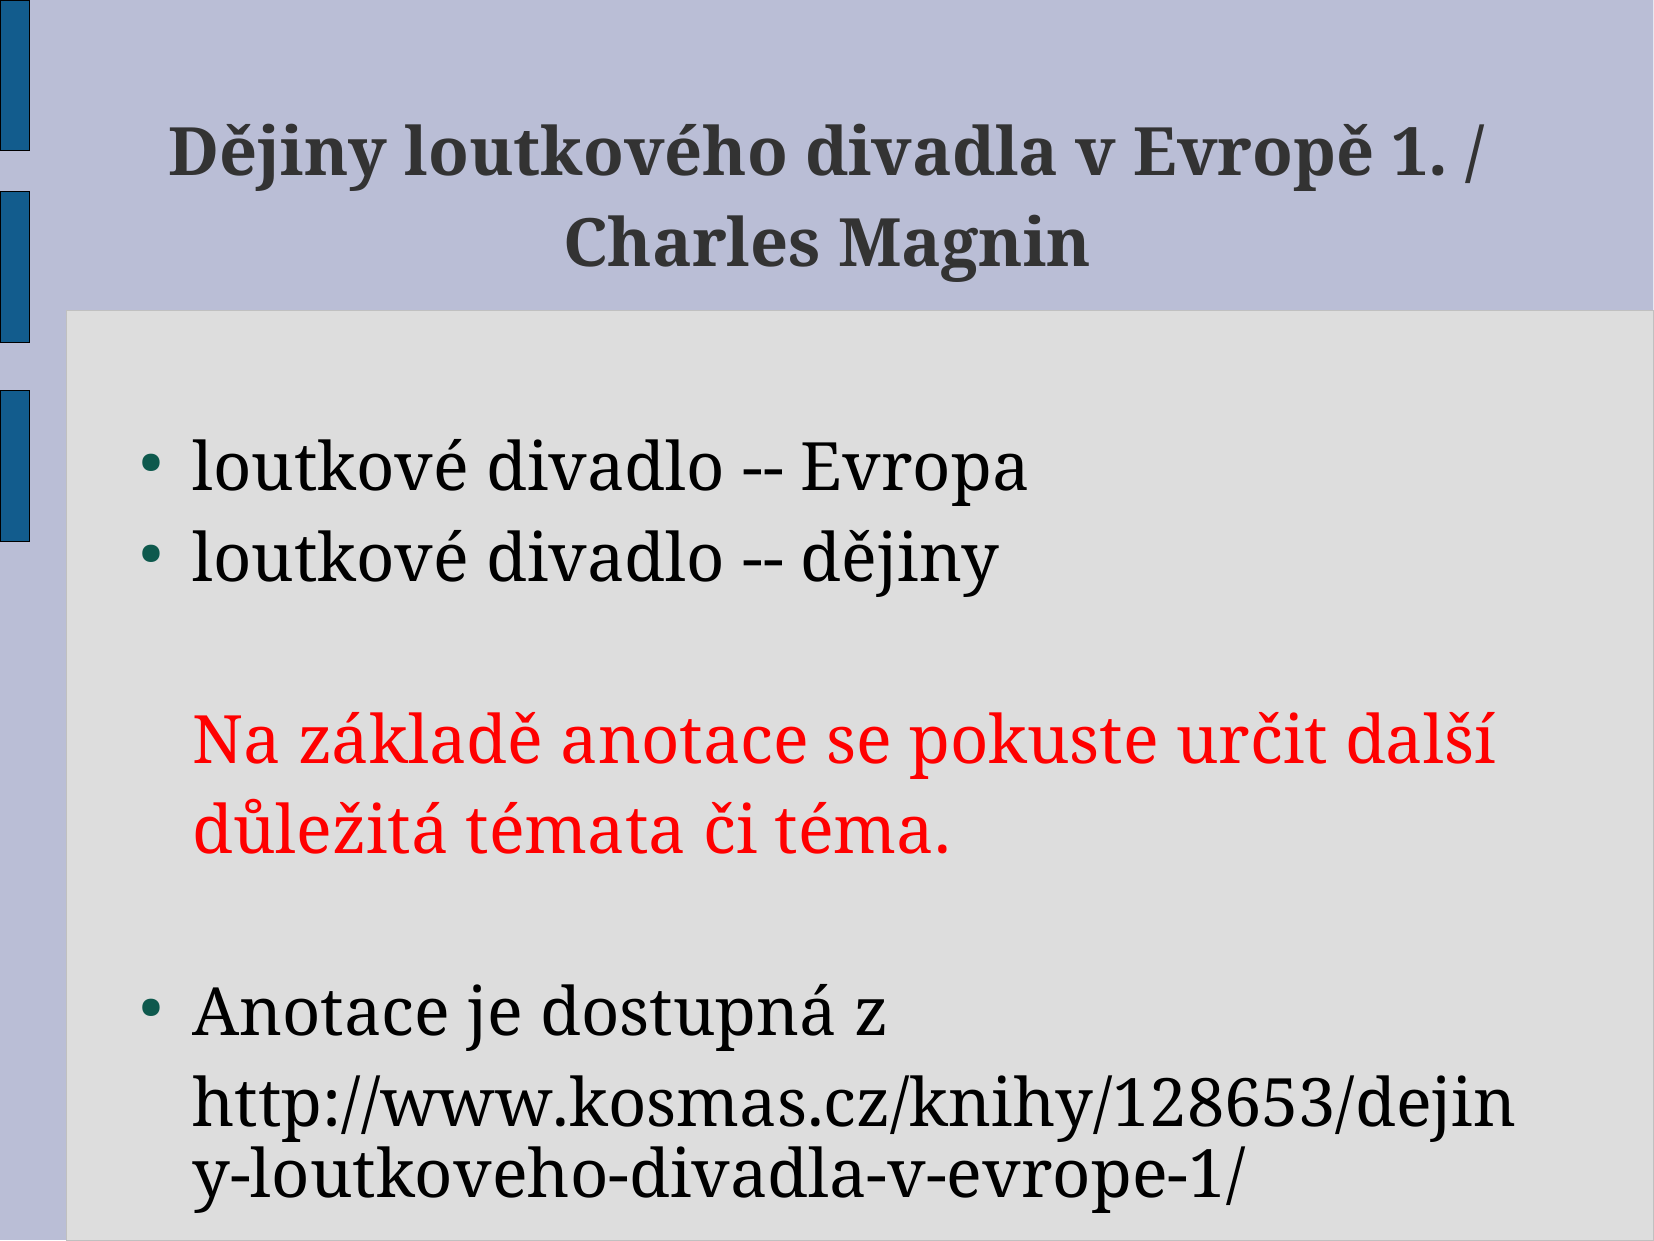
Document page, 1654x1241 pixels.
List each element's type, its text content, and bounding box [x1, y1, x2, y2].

title Dějiny loutkového divadla v Evropě 1. / Charles Magnin [121, 98, 1534, 291]
list loutkové divadlo -- Evropa loutkové divadlo -- dějiny Na základě anotace se pokuste určit další důležitá témata či téma. Anotace je dostupná z http://www.kosmas.cz/knihy/128653/dejiny-loutkoveho-divadla-v-evrope-1/ [121, 344, 1534, 1112]
